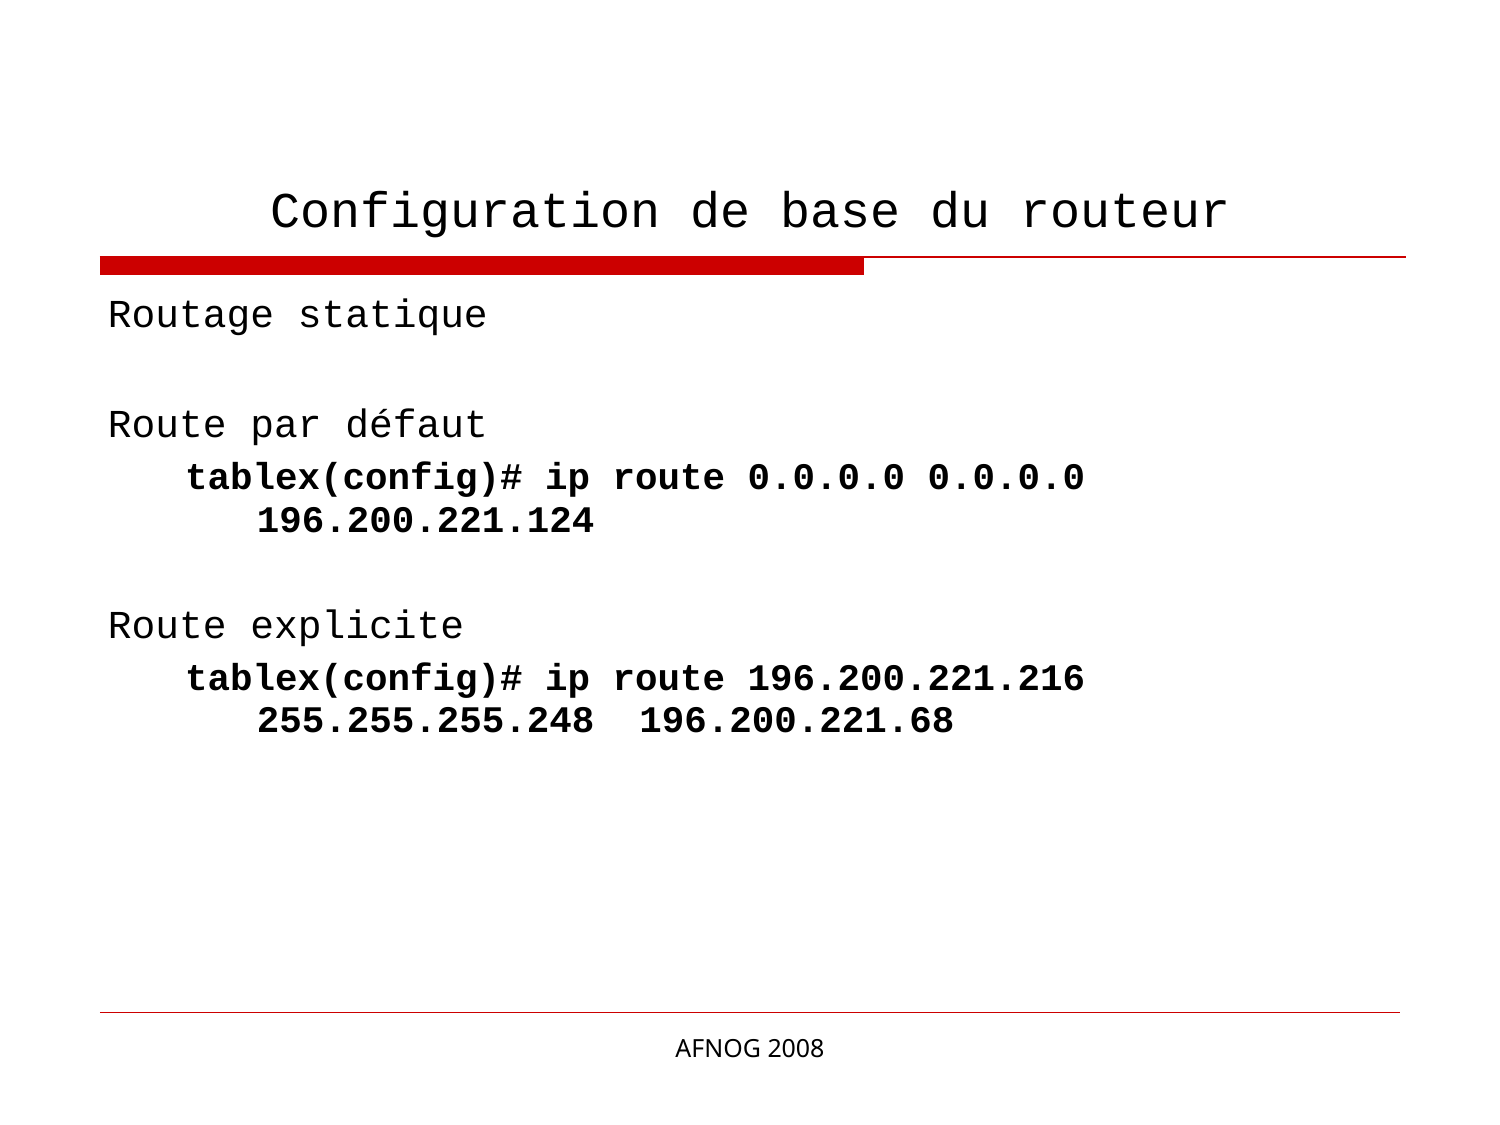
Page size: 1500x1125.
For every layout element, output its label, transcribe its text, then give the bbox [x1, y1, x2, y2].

text_box AFNOG 2008 [512, 1024, 988, 1103]
list Routage statique Route par défaut tablex(config)# ip route 0.0.0.0 0.0.0.0 196.200.221.124 Route explicite tablex(config)# ip route 196.200.221.216 255.255.255.248 196.200.221.68 [92, 287, 1406, 988]
title Configuration de base du routeur [94, 49, 1407, 250]
